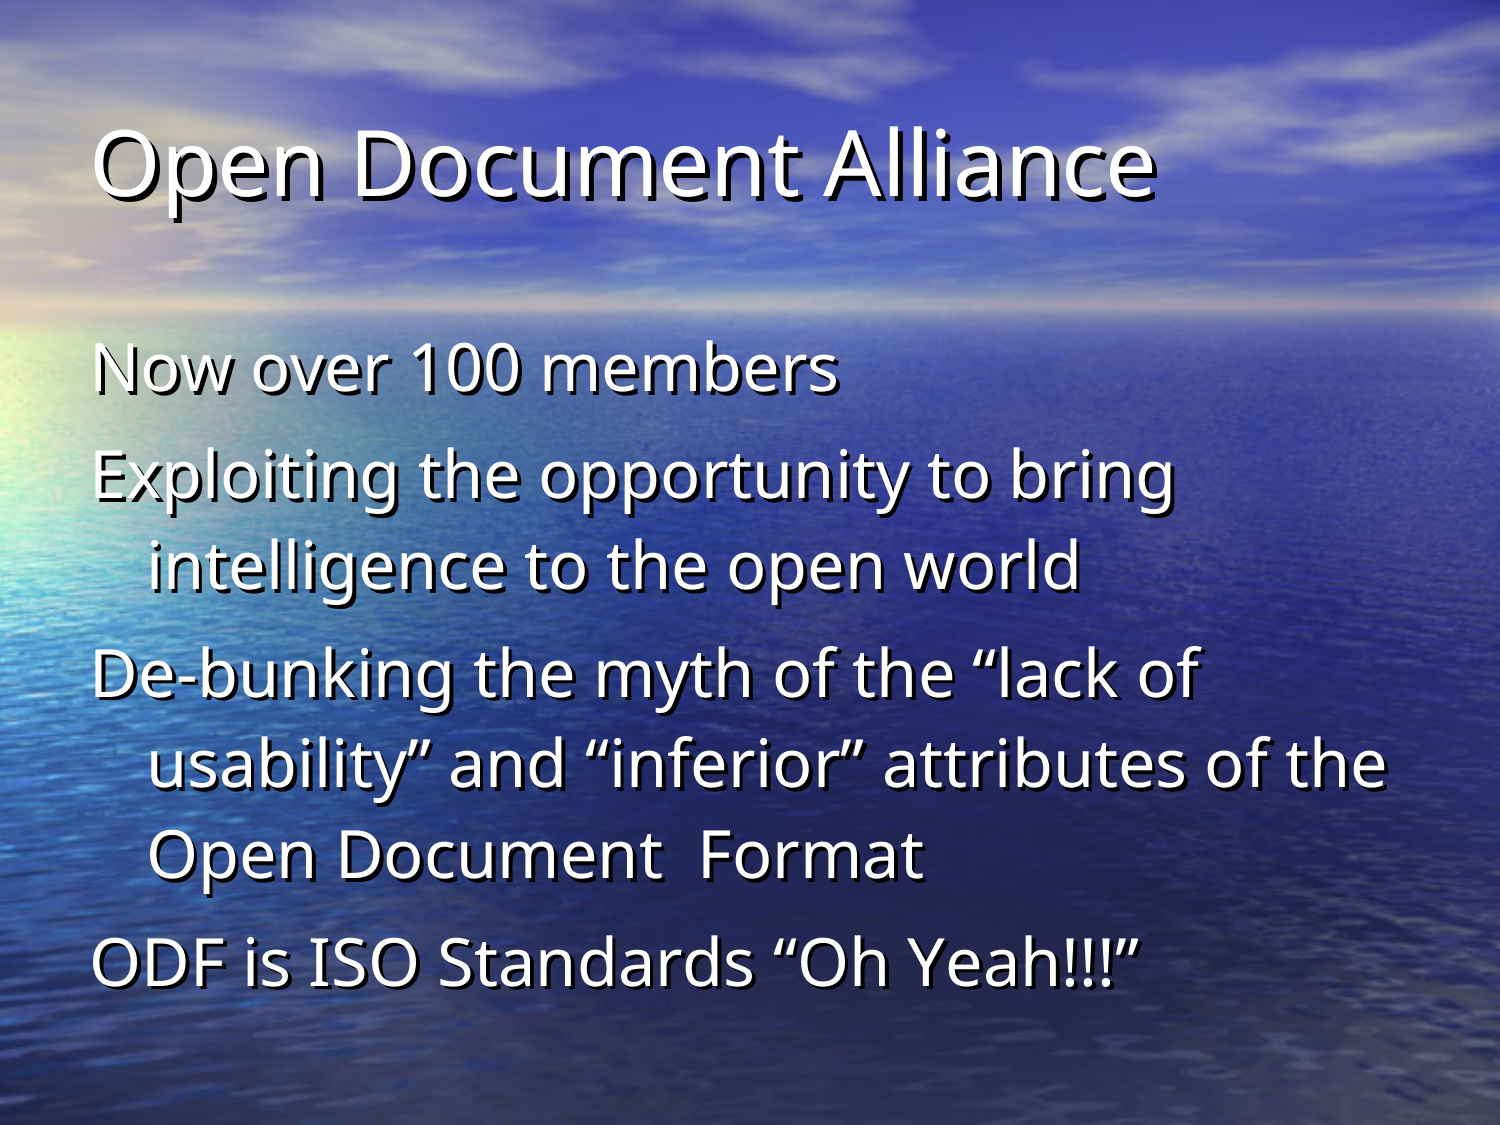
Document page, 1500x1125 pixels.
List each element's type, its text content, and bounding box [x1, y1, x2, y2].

title Open Document Alliance [75, 47, 1426, 276]
picture [0, 0, 1500, 1125]
list Now over 100 members Exploiting the opportunity to bring intelligence to the open world De-bunking the myth of the “lack of usability” and “inferior” attributes of the Open Document Format ODF is ISO Standards “Oh Yeah!!!” [75, 312, 1426, 1035]
